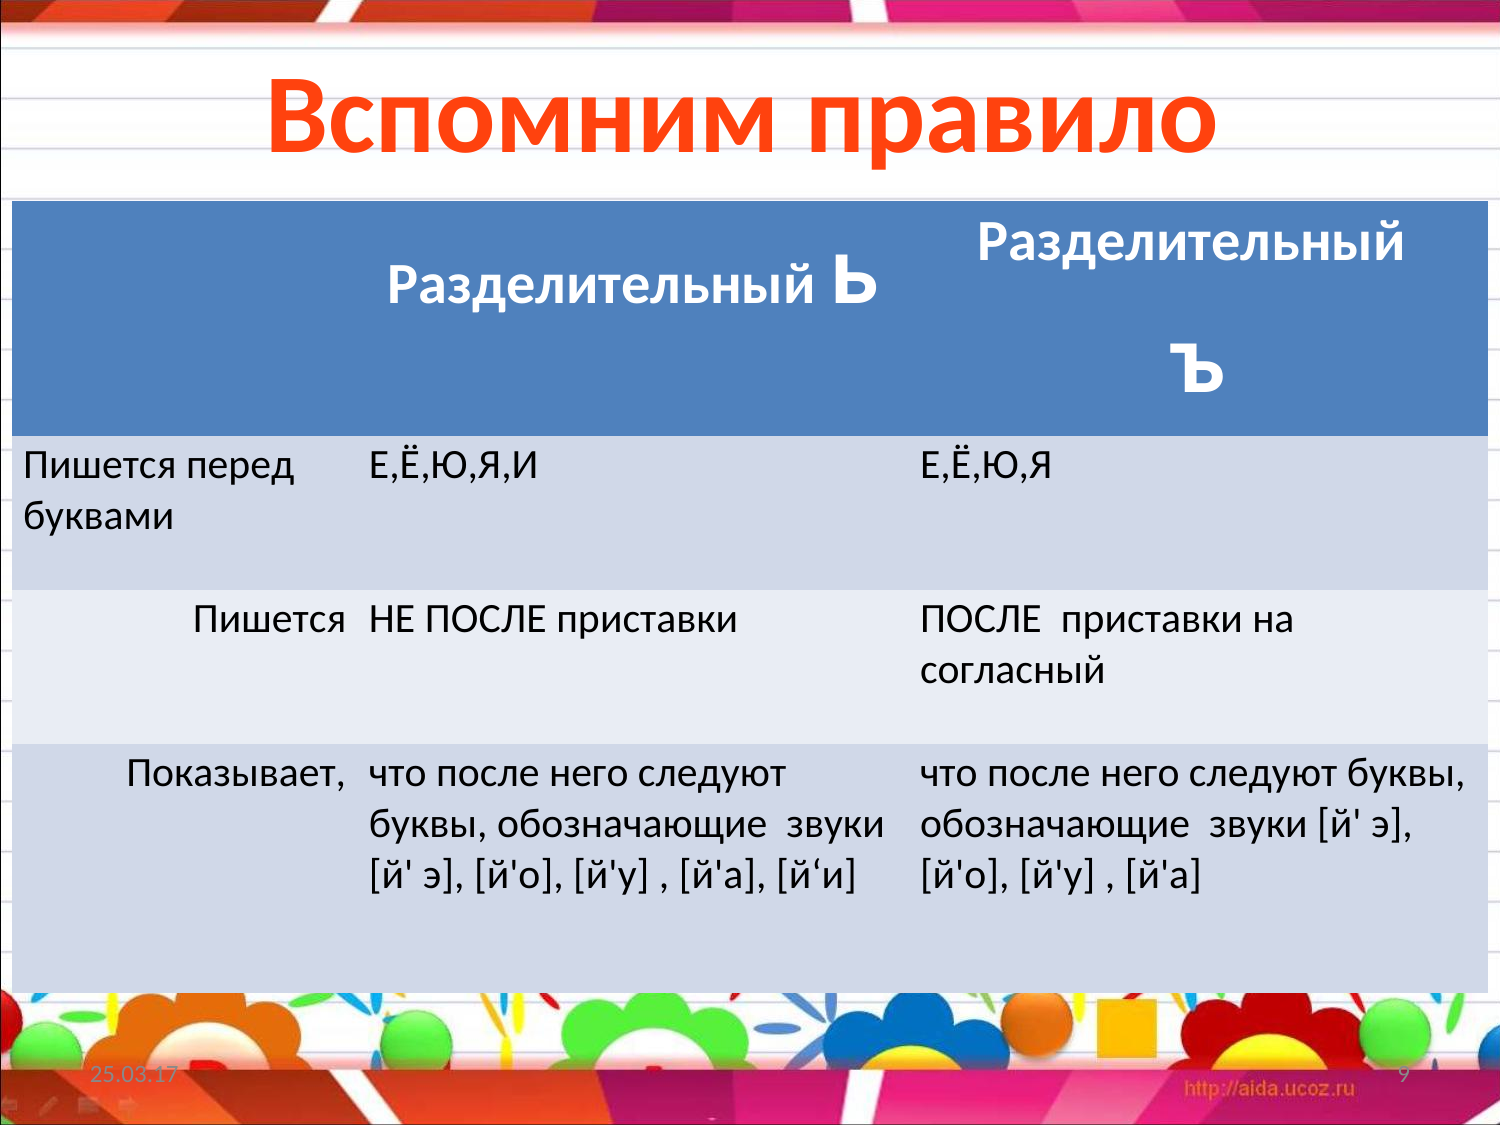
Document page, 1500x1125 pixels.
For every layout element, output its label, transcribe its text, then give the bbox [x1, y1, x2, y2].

text_box Вспомним правило [67, 13, 1418, 201]
table_cell Пишется перед буквами [12, 436, 358, 590]
table_cell Е,Ё,Ю,Я [909, 436, 1488, 590]
table_cell что после него следуют буквы, обозначающие звуки [й' э], [й'о], [й'у] , [й'а] [909, 744, 1488, 993]
table_cell Е,Ё,Ю,Я,И [358, 436, 909, 590]
table_header Разделительный ъ [909, 201, 1488, 436]
text_box <номер> [1074, 1042, 1426, 1103]
table_cell Показывает, [12, 744, 358, 993]
table_header [12, 201, 358, 436]
table_cell что после него следуют буквы, обозначающие звуки [й' э], [й'о], [й'у] , [й'а], [й‘и] [358, 744, 909, 993]
table_cell Пишется [12, 590, 358, 744]
picture [0, 0, 1500, 1125]
table_cell ПОСЛЕ приставки на согласный [909, 590, 1488, 744]
table_cell НЕ ПОСЛЕ приставки [358, 590, 909, 744]
table_header Разделительный ь [358, 201, 909, 436]
text_box 25.03.17 [74, 1042, 426, 1103]
